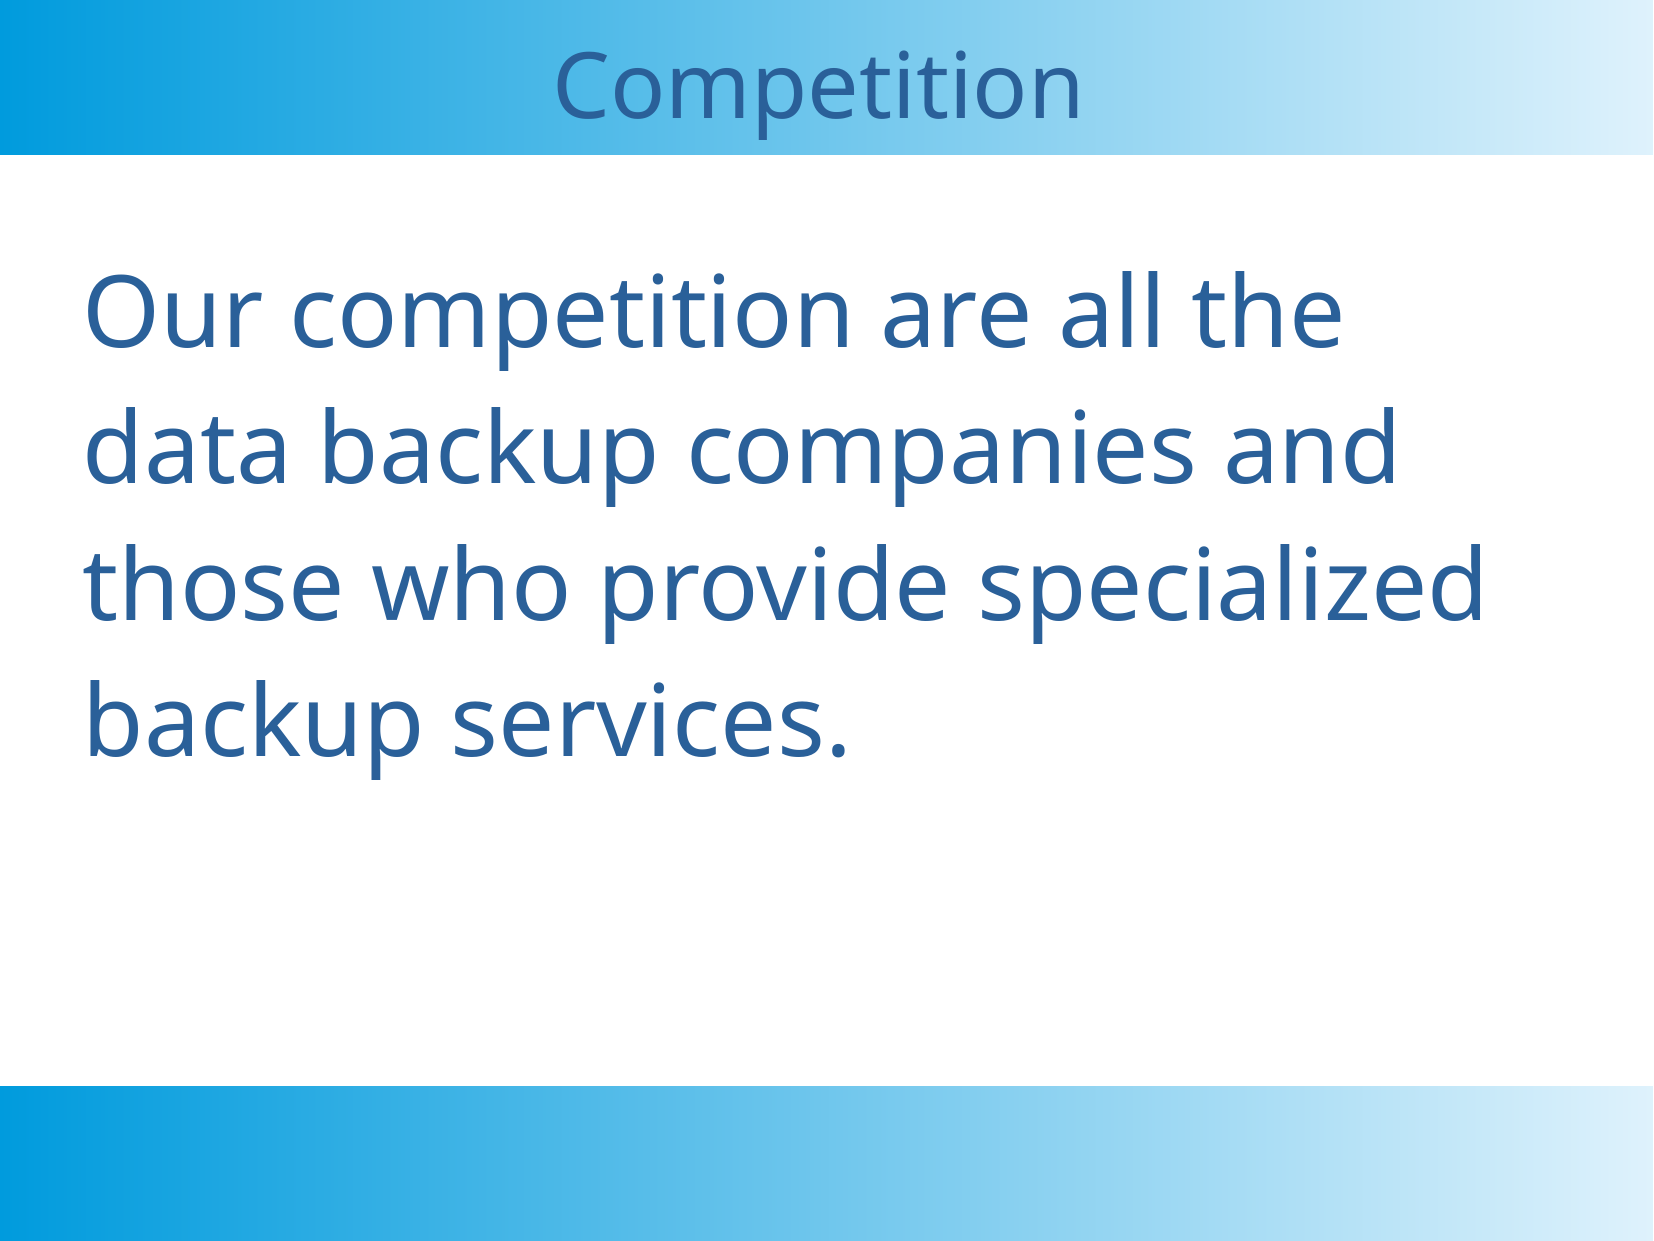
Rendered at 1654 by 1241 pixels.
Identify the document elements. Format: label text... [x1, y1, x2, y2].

list Our competition are all the data backup companies and those who provide specialized backup services. [82, 240, 1571, 961]
title Competition [75, 30, 1564, 138]
